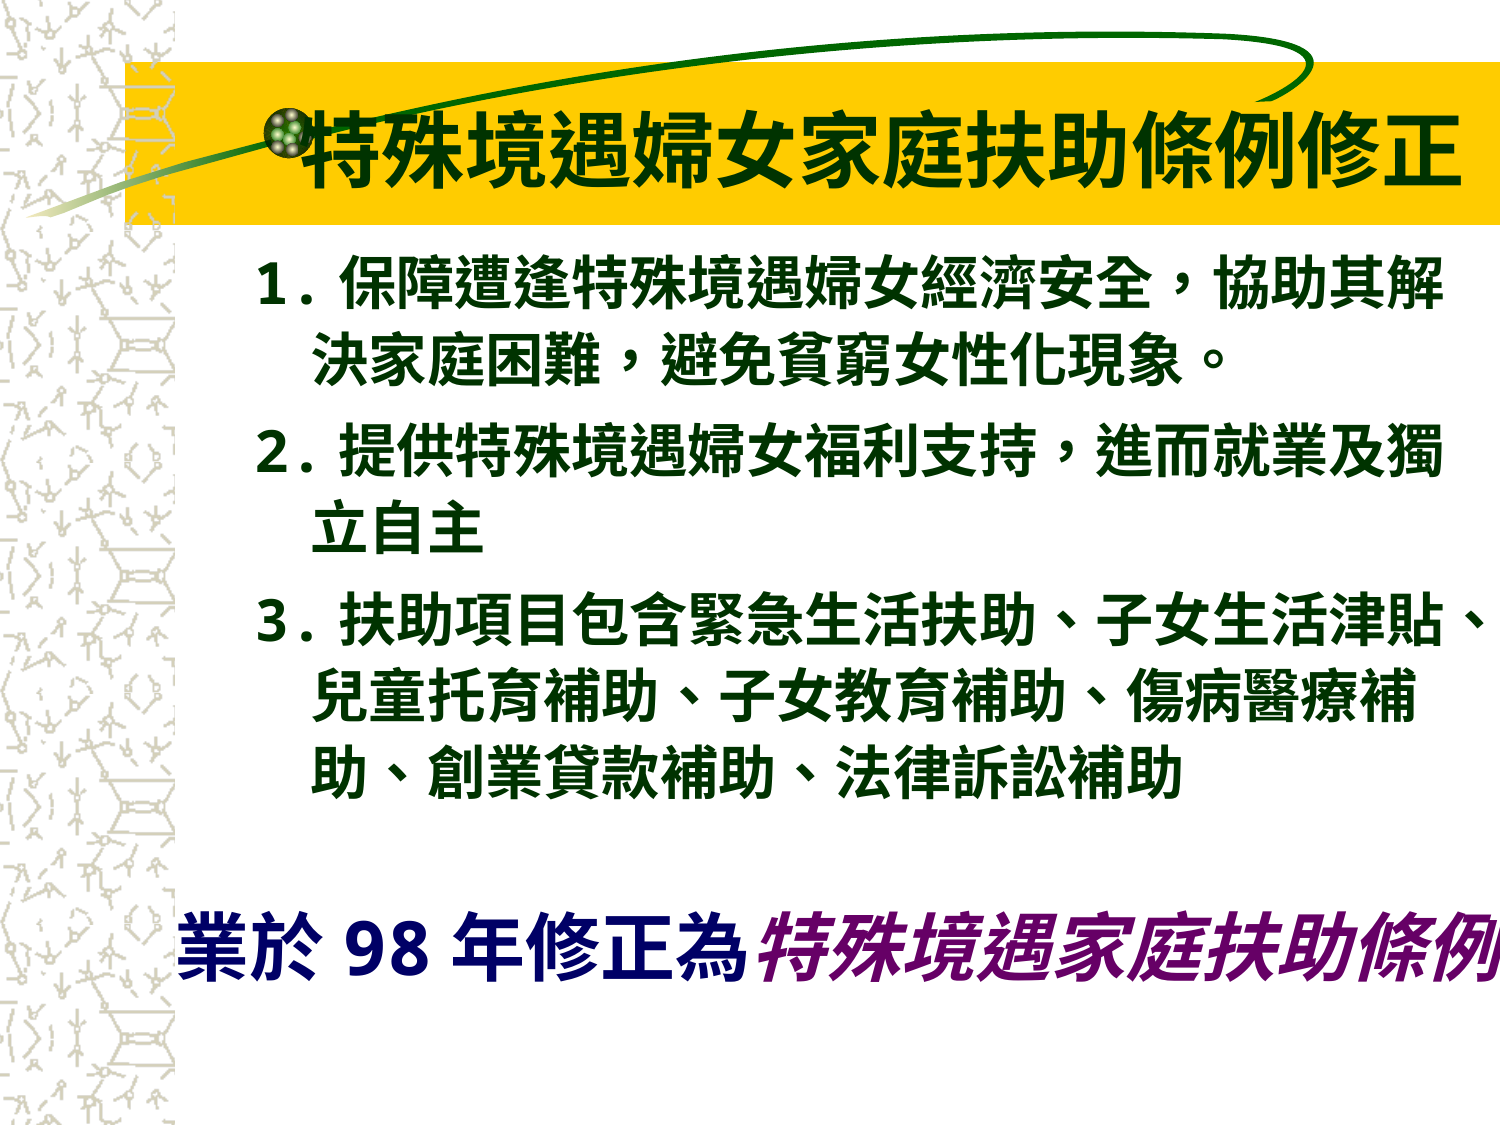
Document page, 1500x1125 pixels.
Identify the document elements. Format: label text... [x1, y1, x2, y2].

list 1.保障遭逢特殊境遇婦女經濟安全，協助其解決家庭困難，避免貧窮女性化現象。 2.提供特殊境遇婦女福利支持，進而就業及獨立自主 3.扶助項目包含緊急生活扶助、子女生活津貼、兒童托育補助、子女教育補助、傷病醫療補助、創業貸款補助、法律訴訟補助 [183, 231, 1483, 815]
title 特殊境遇婦女家庭扶助條例修正 [206, 90, 1500, 278]
text_box 業於98年修正為特殊境遇家庭扶助條例 [159, 893, 1465, 999]
